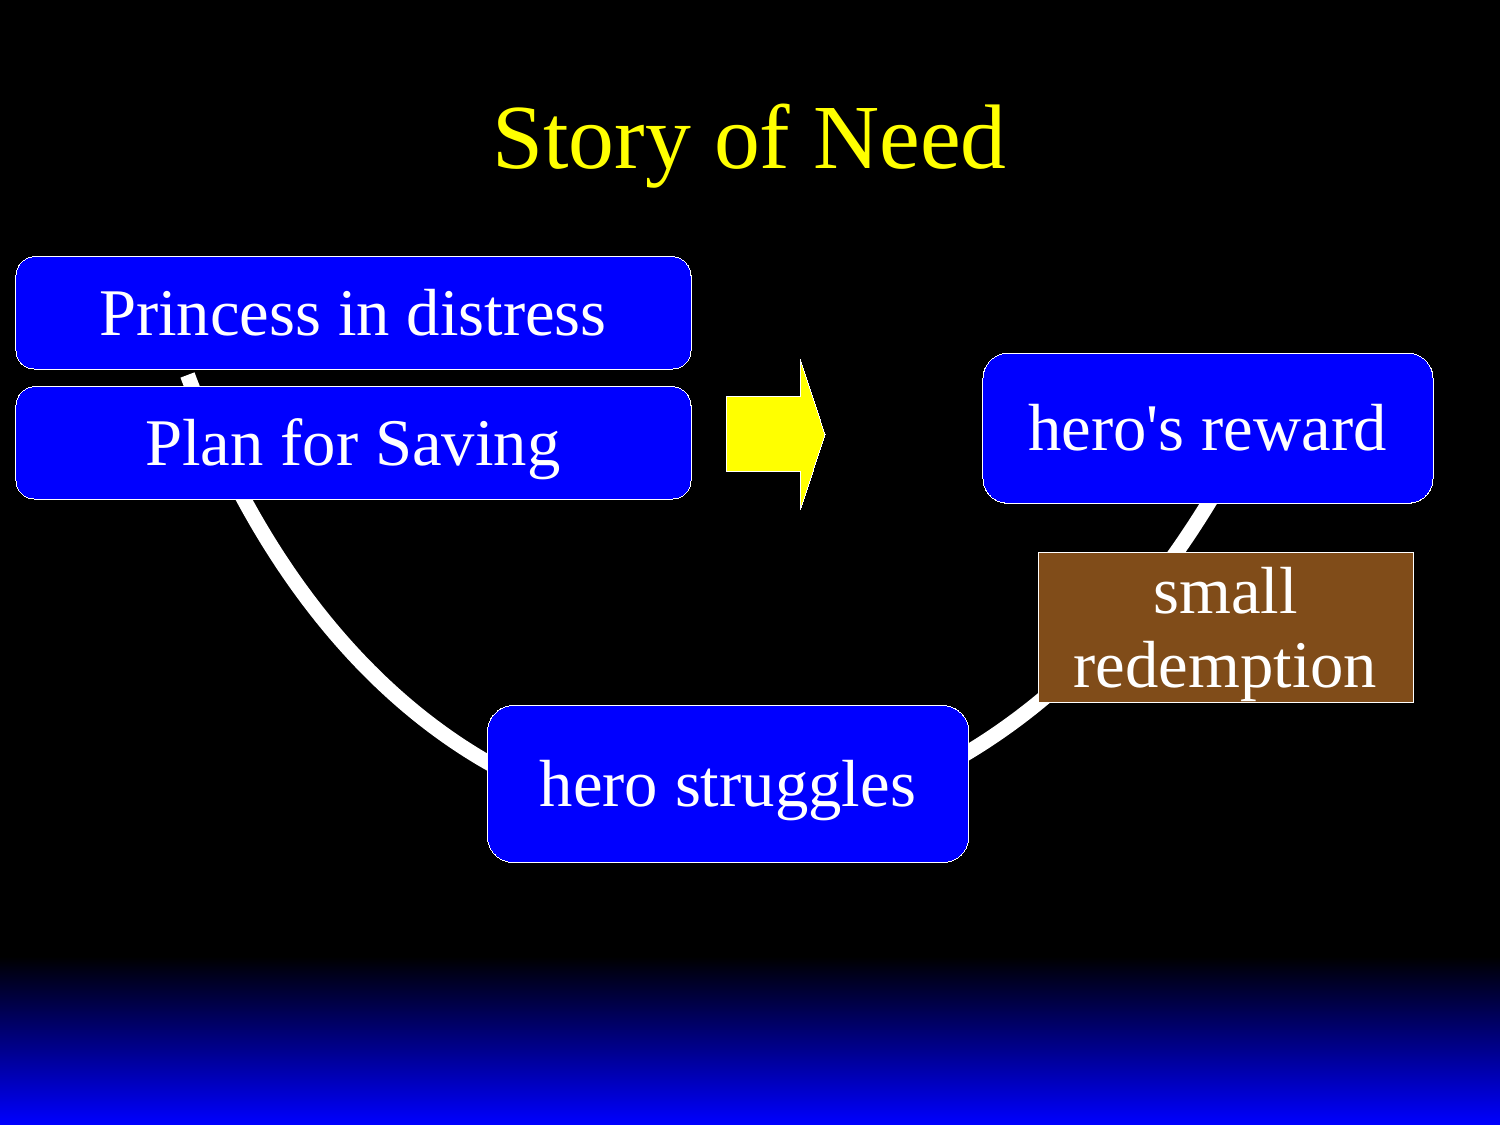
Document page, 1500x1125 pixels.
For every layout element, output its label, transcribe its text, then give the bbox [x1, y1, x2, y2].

text_box hero's reward [982, 353, 1434, 504]
text_box [726, 359, 826, 510]
title Story of Need [112, 37, 1388, 238]
text_box hero struggles [487, 705, 969, 863]
text_box Princess in distress [15, 256, 692, 370]
text_box Plan for Saving [15, 386, 692, 500]
text_box small redemption [1038, 552, 1414, 703]
